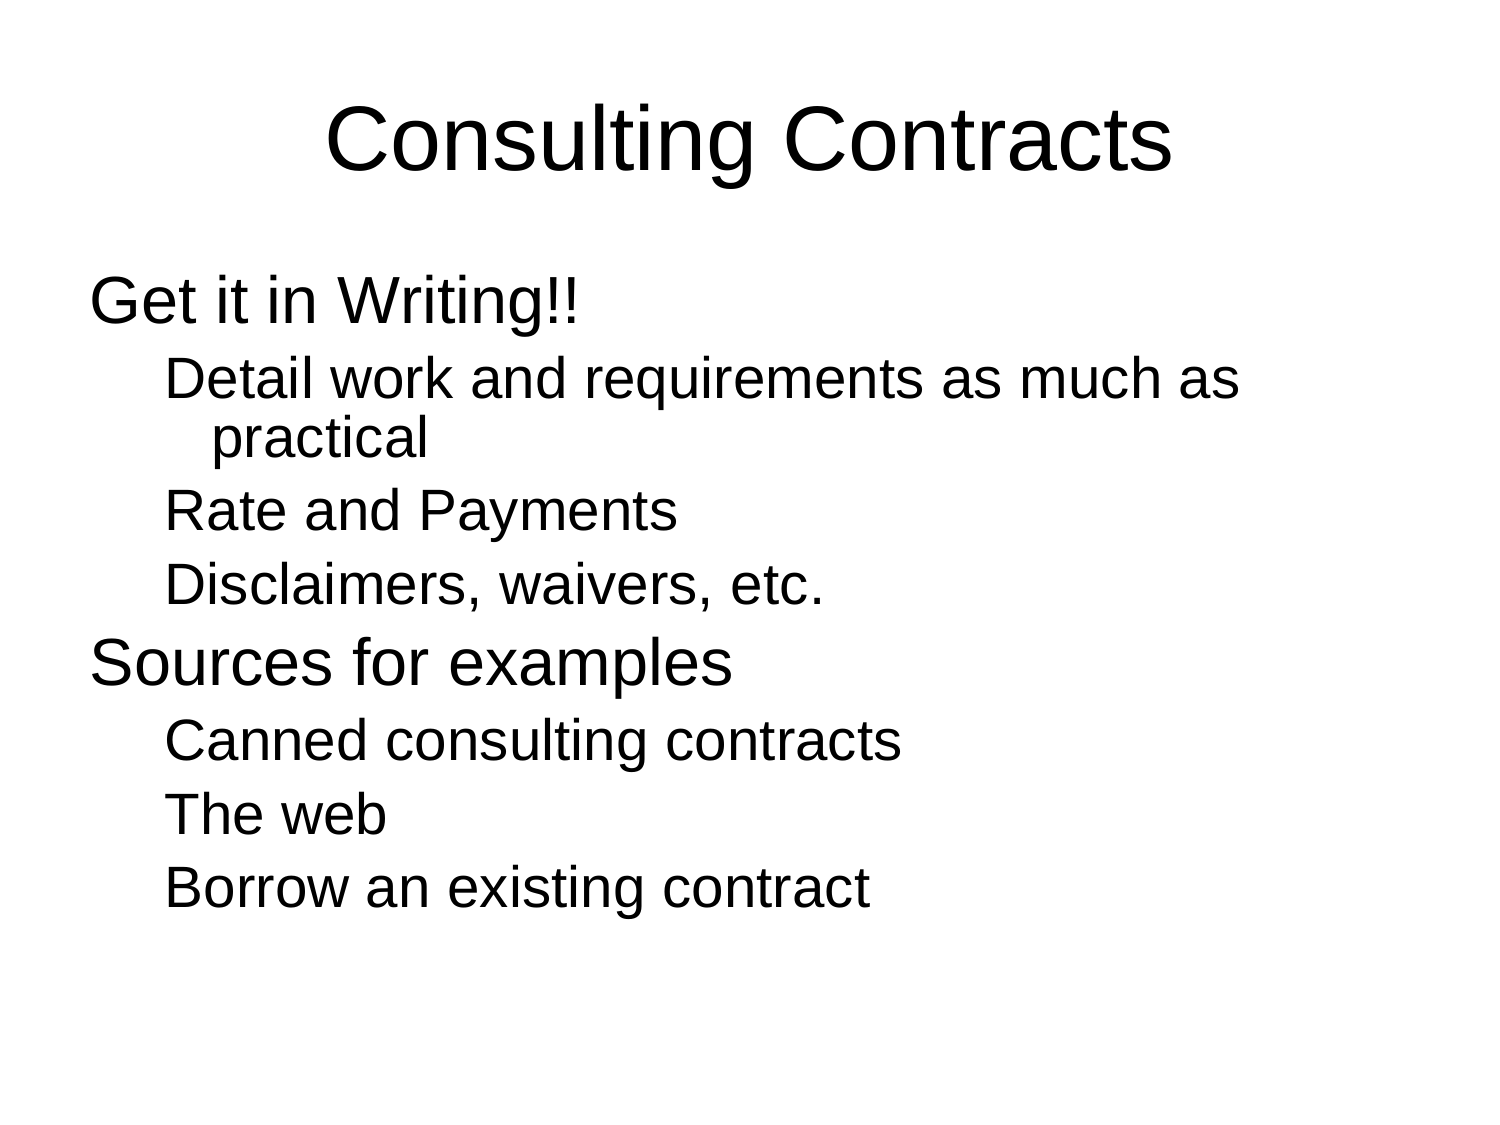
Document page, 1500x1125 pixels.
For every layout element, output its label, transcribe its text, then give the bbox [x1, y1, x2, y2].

title Consulting Contracts [75, 45, 1426, 233]
list Get it in Writing!! Detail work and requirements as much as practical Rate and Payments Disclaimers, waivers, etc. Sources for examples Canned consulting contracts The web Borrow an existing contract [75, 262, 1426, 1006]
